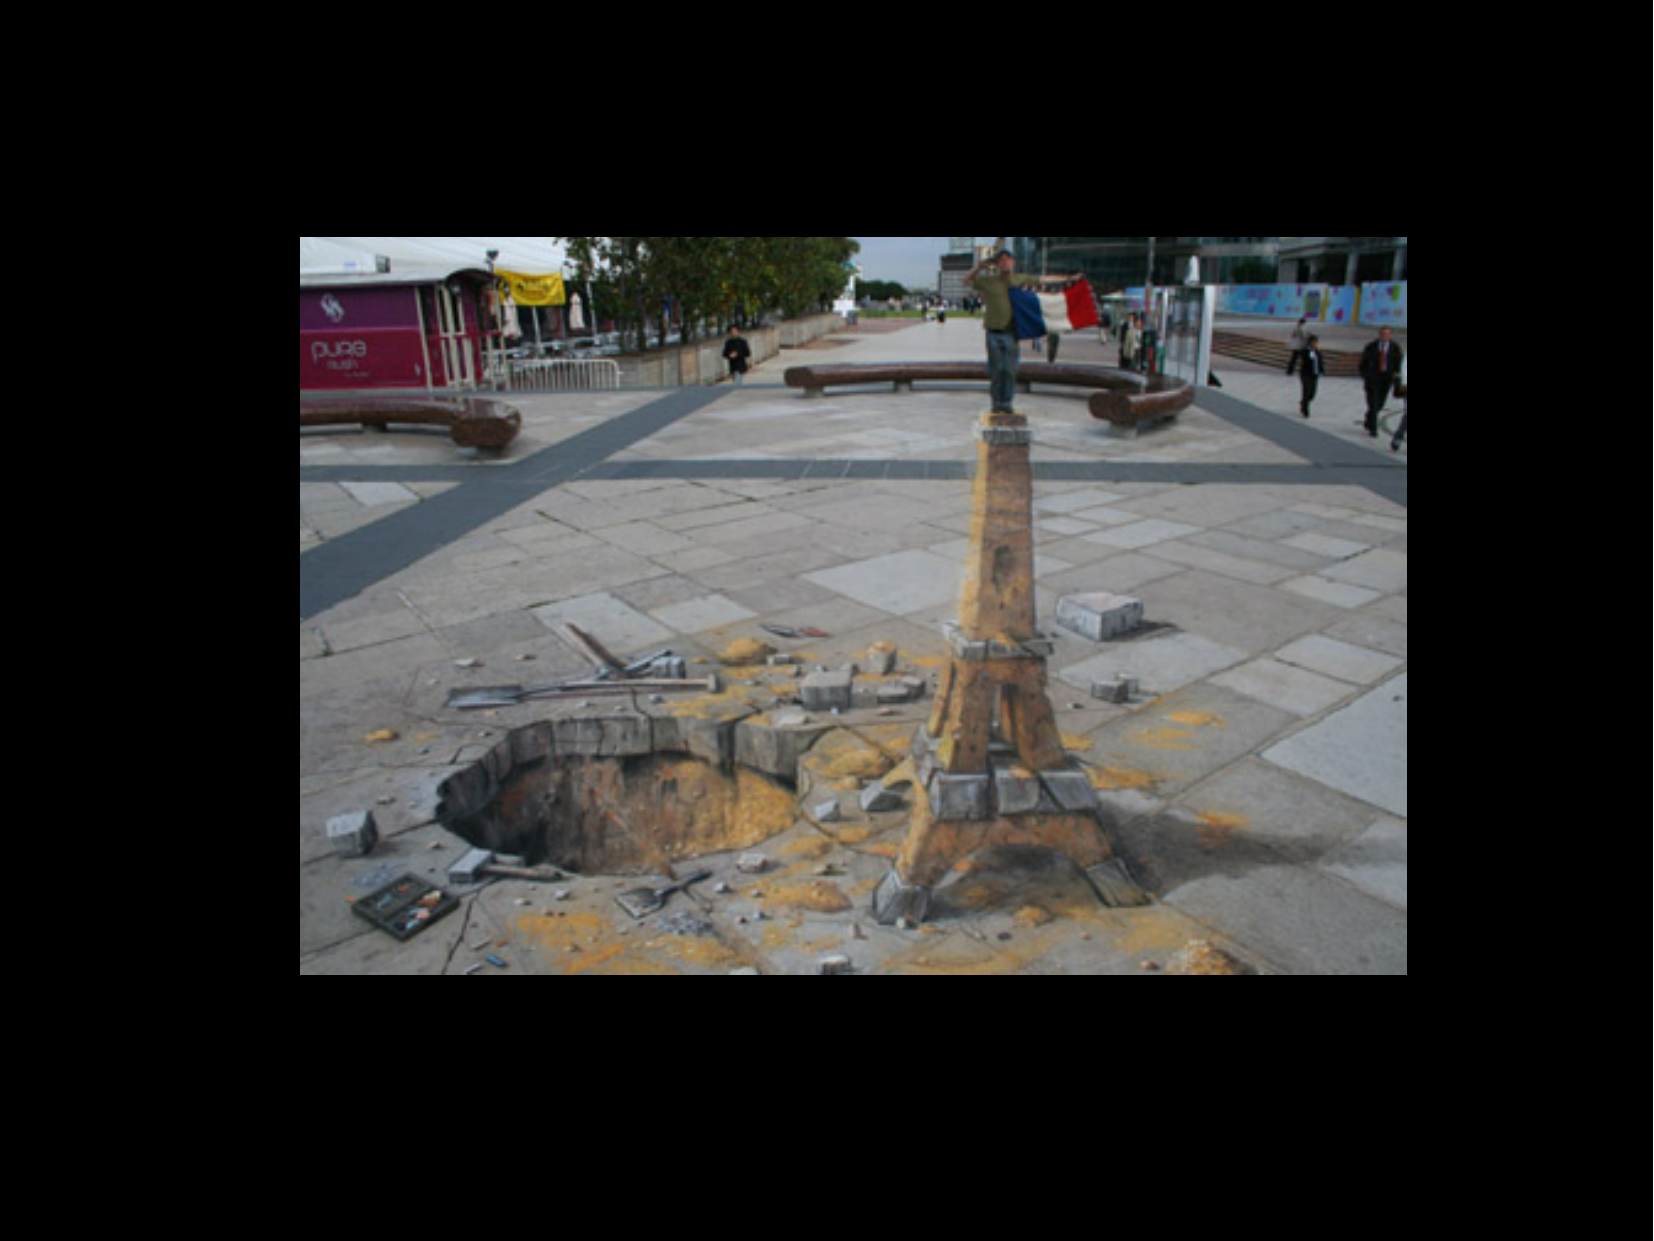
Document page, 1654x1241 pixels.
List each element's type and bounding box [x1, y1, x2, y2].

picture [300, 237, 1407, 976]
